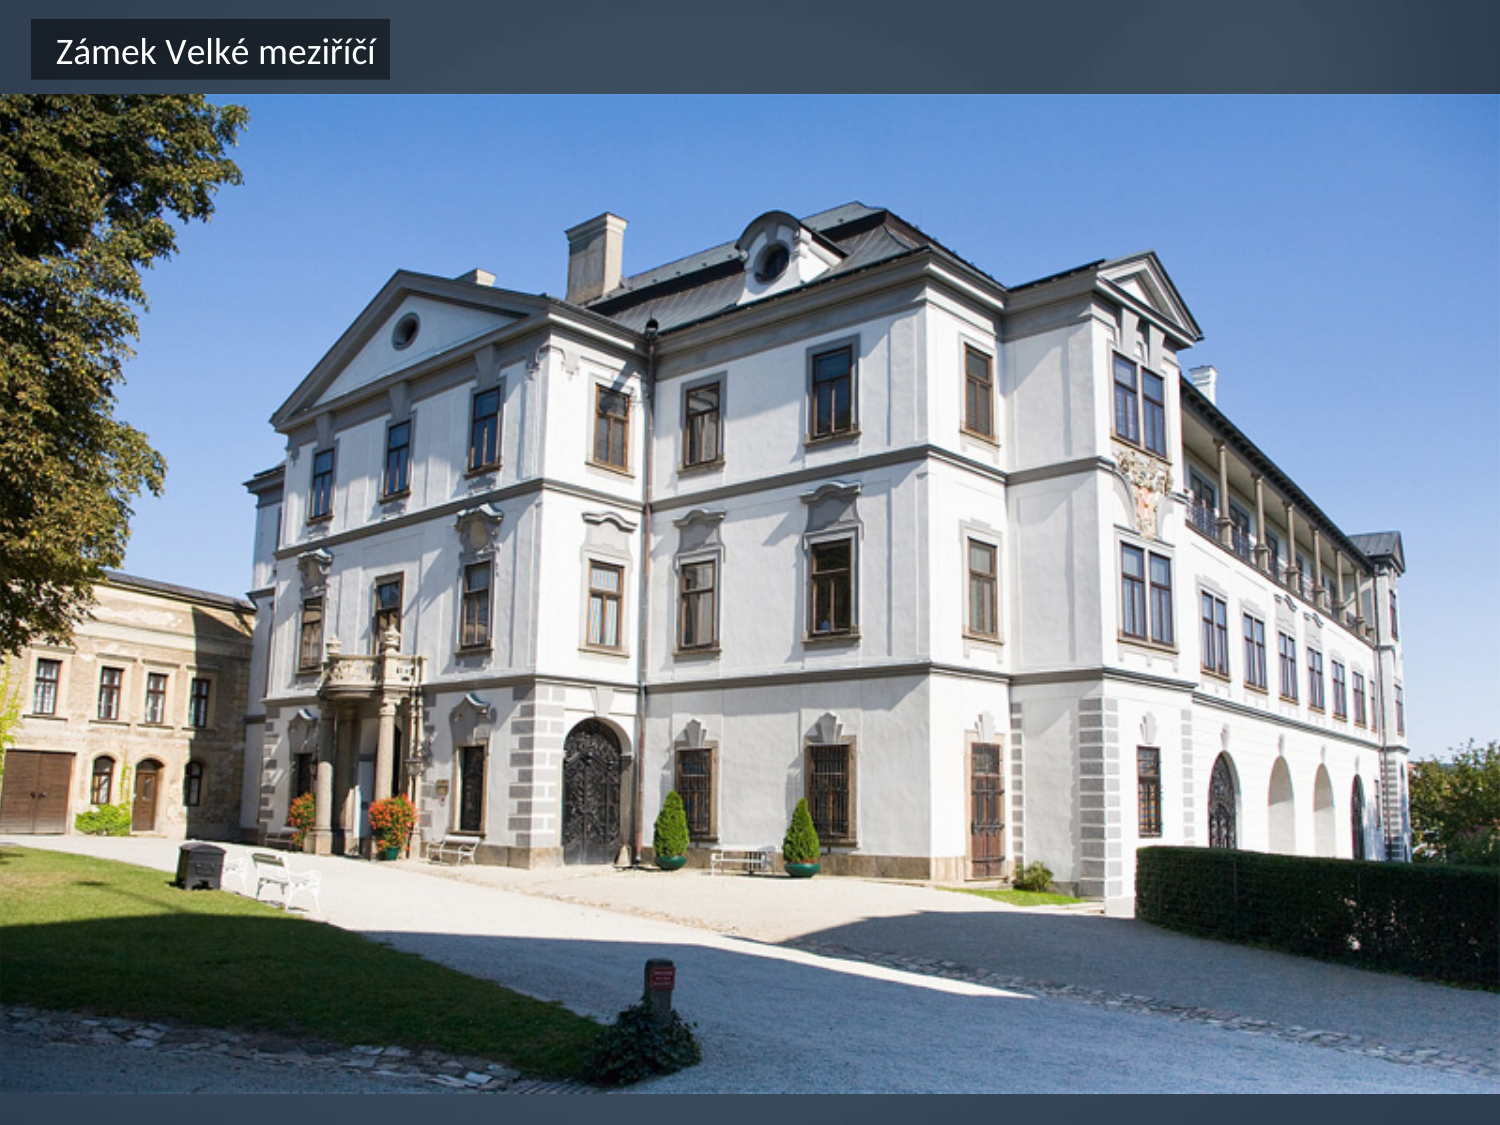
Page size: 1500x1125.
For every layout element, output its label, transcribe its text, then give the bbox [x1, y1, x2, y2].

text_box Zámek Velké meziříčí [40, 18, 391, 80]
text_box [31, 18, 40, 80]
picture [0, 0, 1500, 1125]
